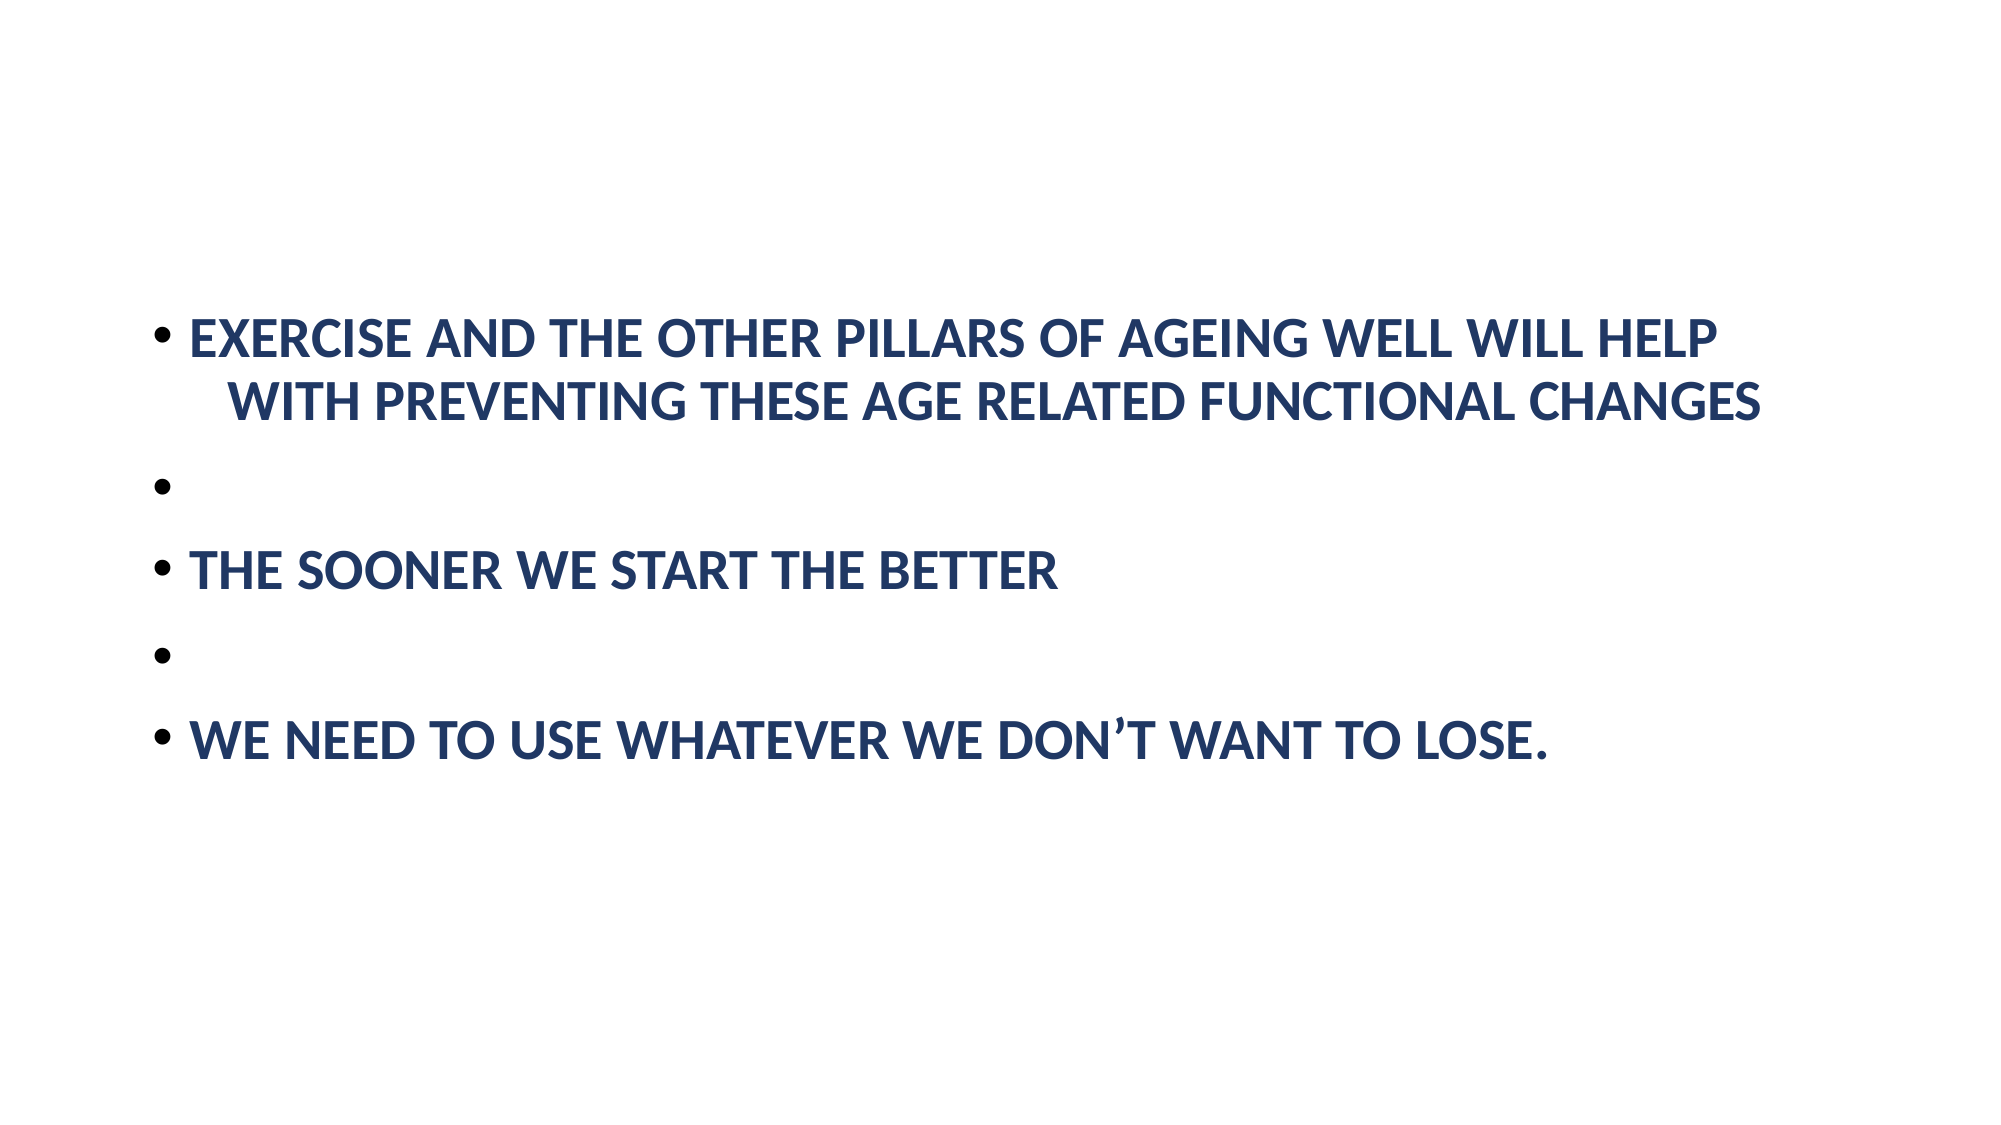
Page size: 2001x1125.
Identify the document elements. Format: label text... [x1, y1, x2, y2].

list EXERCISE AND THE OTHER PILLARS OF AGEING WELL WILL HELP WITH PREVENTING THESE AGE RELATED FUNCTIONAL CHANGES THE SOONER WE START THE BETTER WE NEED TO USE WHATEVER WE DON’T WANT TO LOSE. [137, 299, 1863, 1014]
